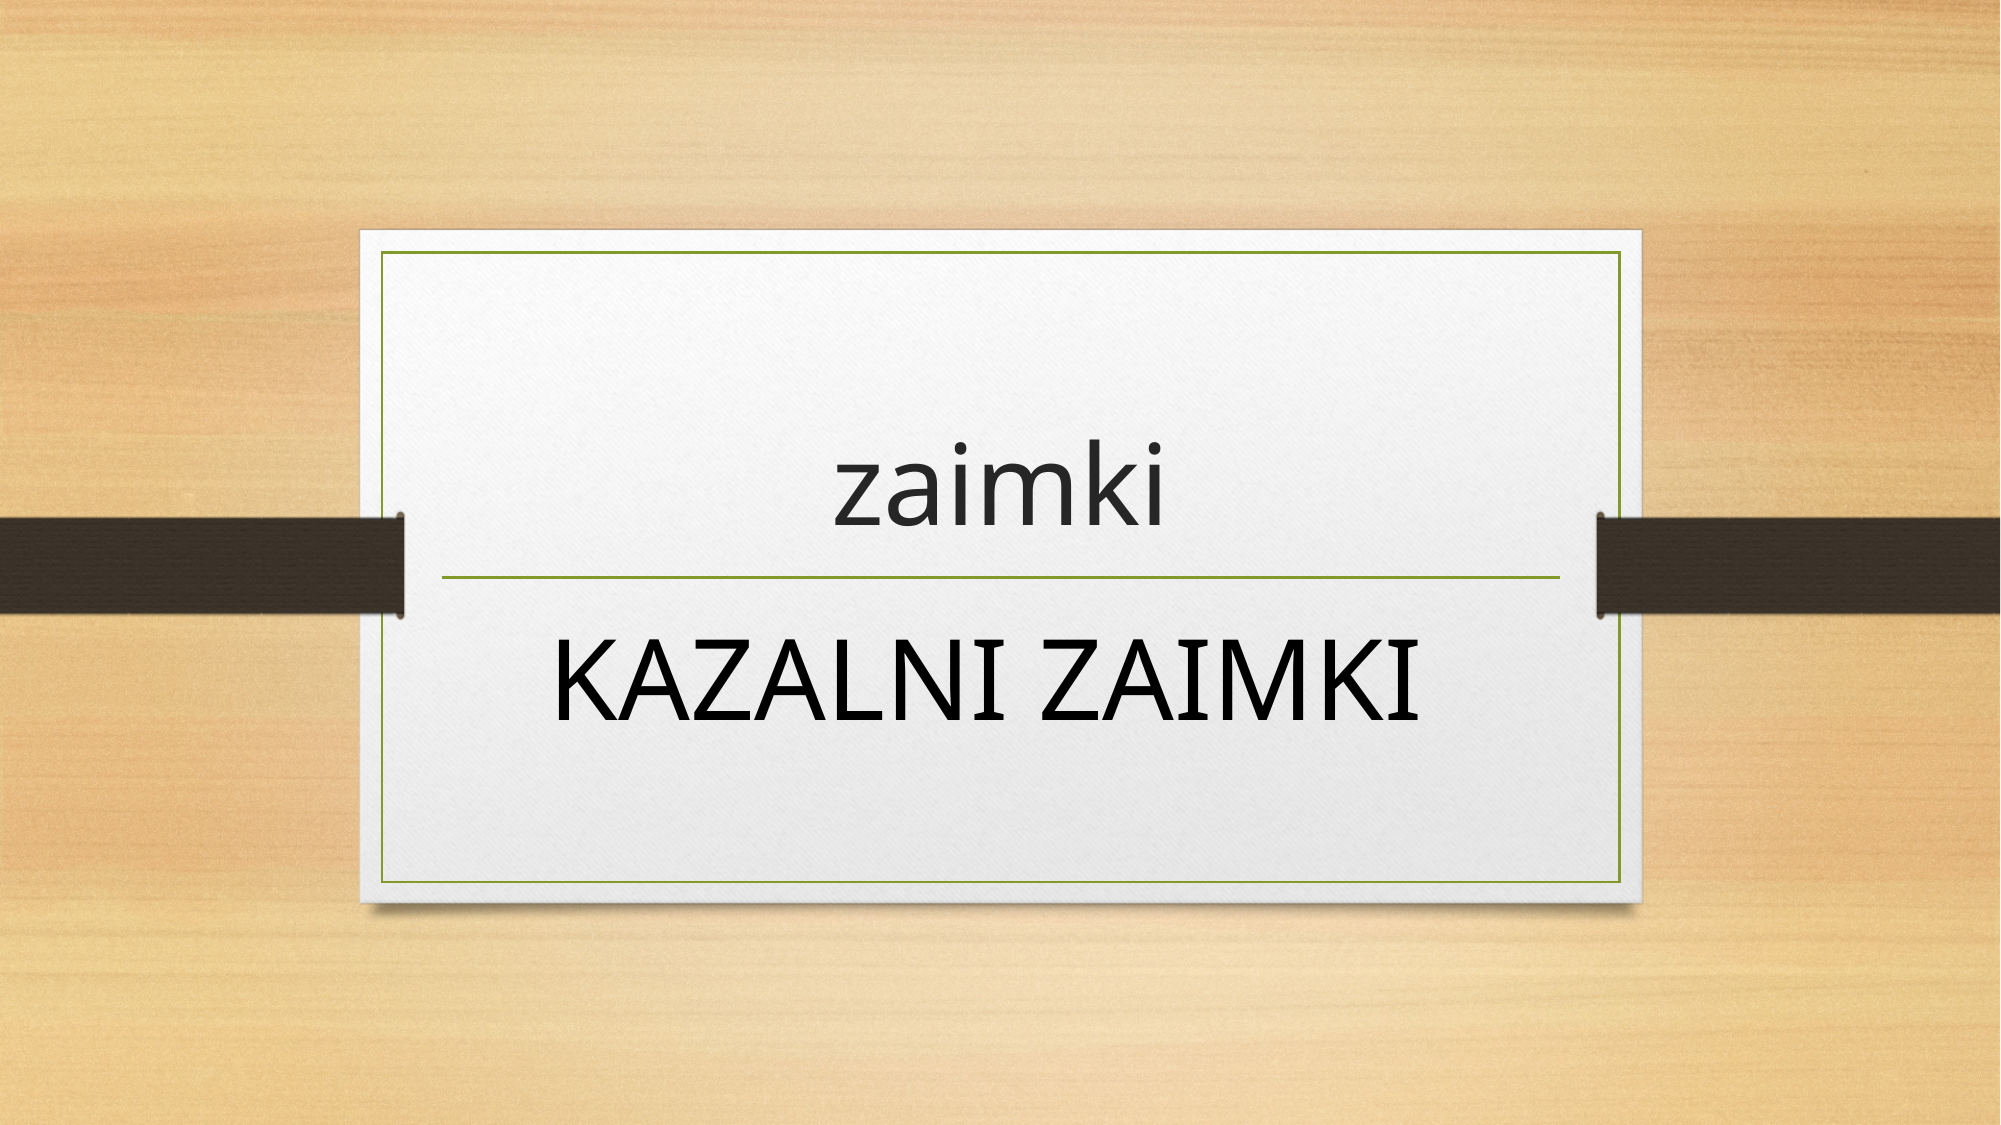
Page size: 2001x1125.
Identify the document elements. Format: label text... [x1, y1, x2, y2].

subtitle KAZALNI ZAIMKI [441, 600, 1560, 831]
title zaimki [441, 232, 1560, 556]
